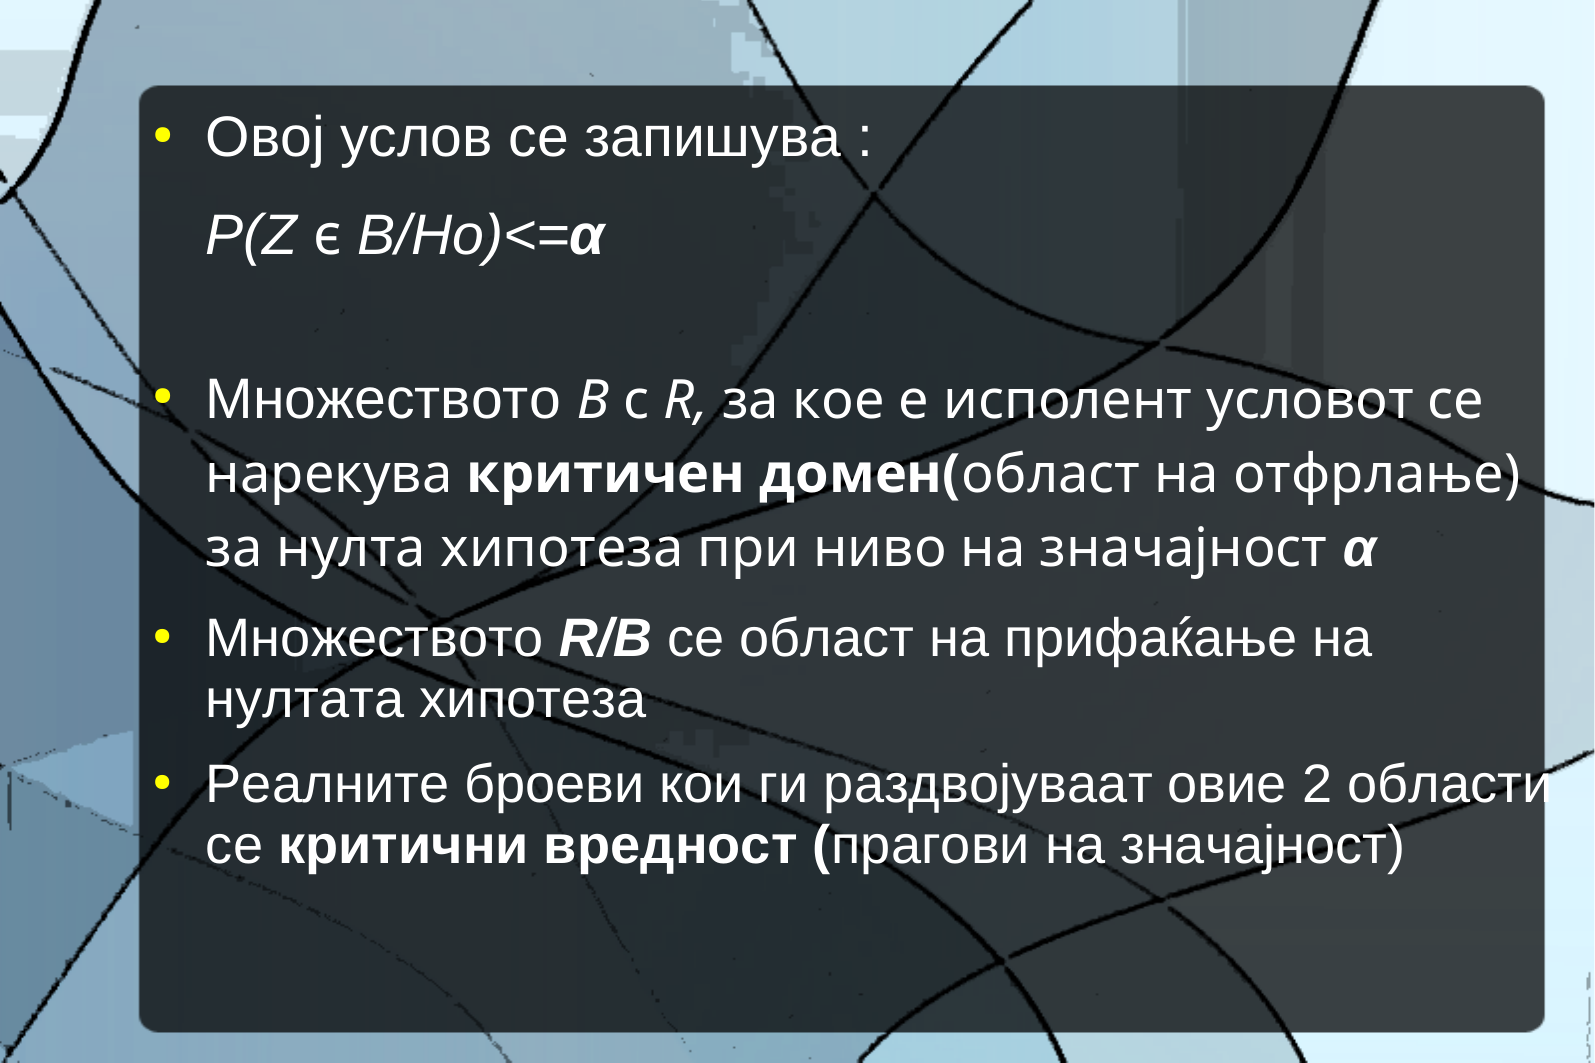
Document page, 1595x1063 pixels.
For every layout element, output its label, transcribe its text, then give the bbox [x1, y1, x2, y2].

picture [0, 0, 1595, 1063]
list Овој услов се запишува : P(Z є B/Hо)<=α Множеството B c R, за кое е исполент условот се нарекува критичен домен(област на отфрлање) за нулта хипотеза при ниво на значајност α Множеството R/B се област на прифаќање на нултата хипотеза Реалните броеви кои ги раздвојуваат овие 2 области се критични вредност (прагови на значајност) [135, 105, 1561, 1021]
